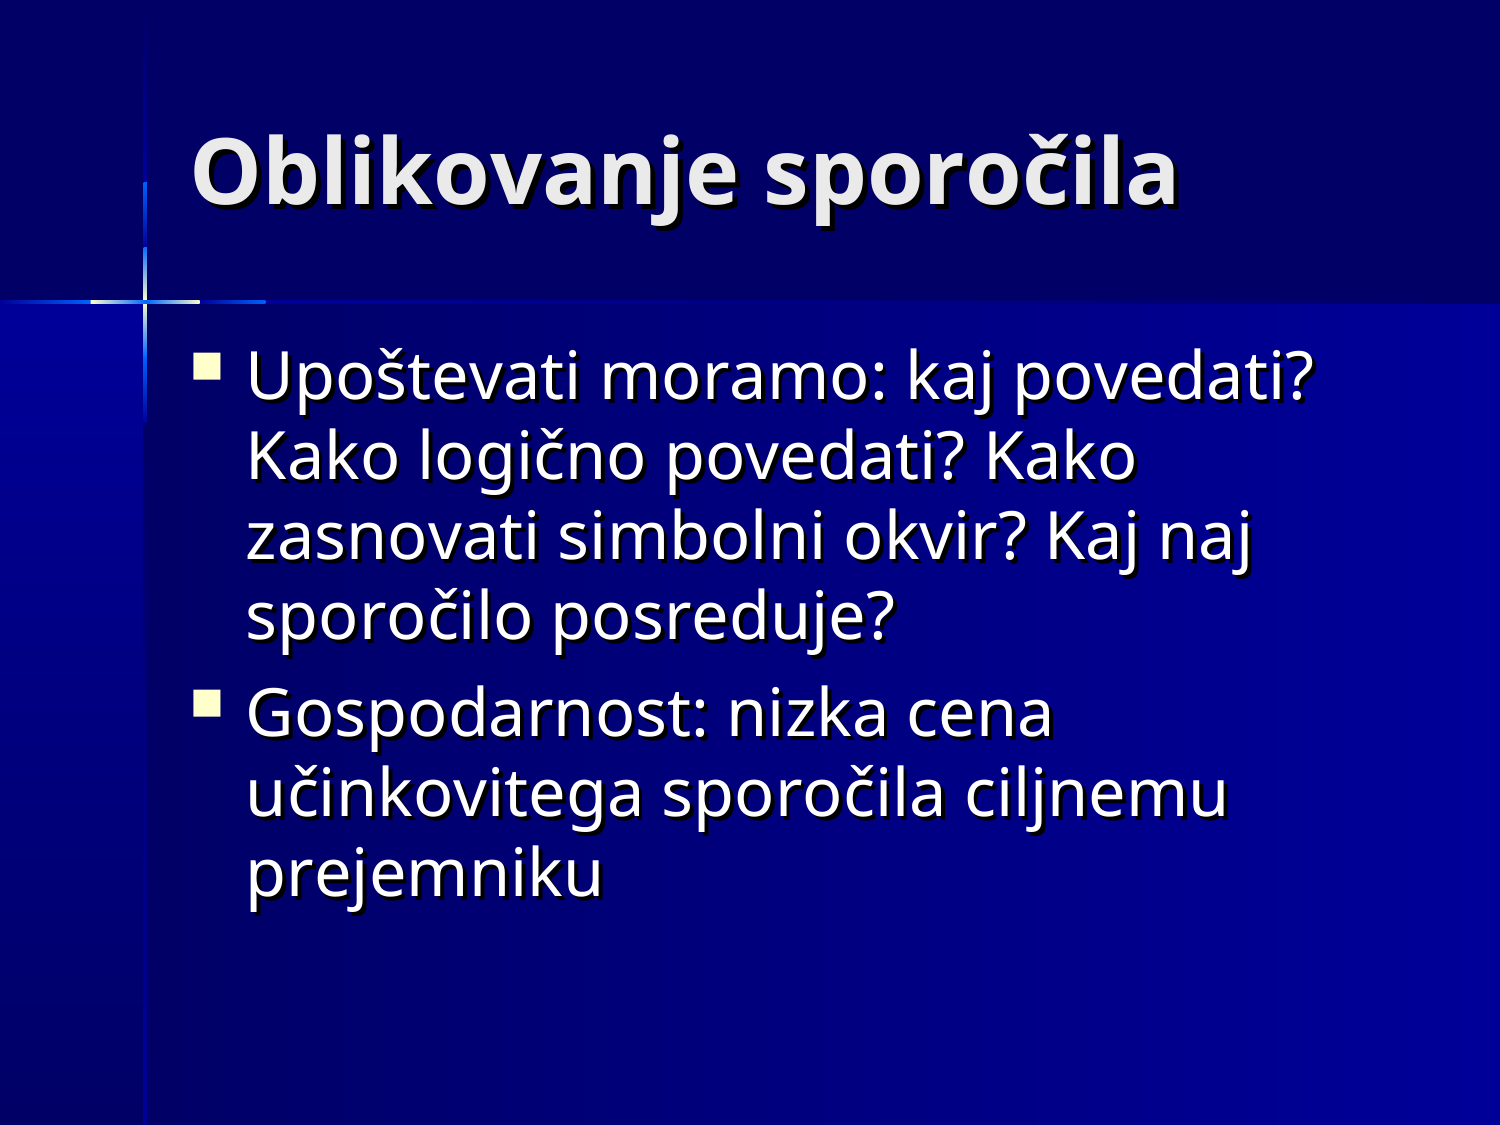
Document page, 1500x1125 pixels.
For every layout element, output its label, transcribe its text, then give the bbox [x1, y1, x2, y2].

title Oblikovanje sporočila [174, 49, 1413, 285]
list Upoštevati moramo: kaj povedati? Kako logično povedati? Kako zasnovati simbolni okvir? Kaj naj sporočilo posreduje? Gospodarnost: nizka cena učinkovitega sporočila ciljnemu prejemniku [174, 324, 1413, 1001]
